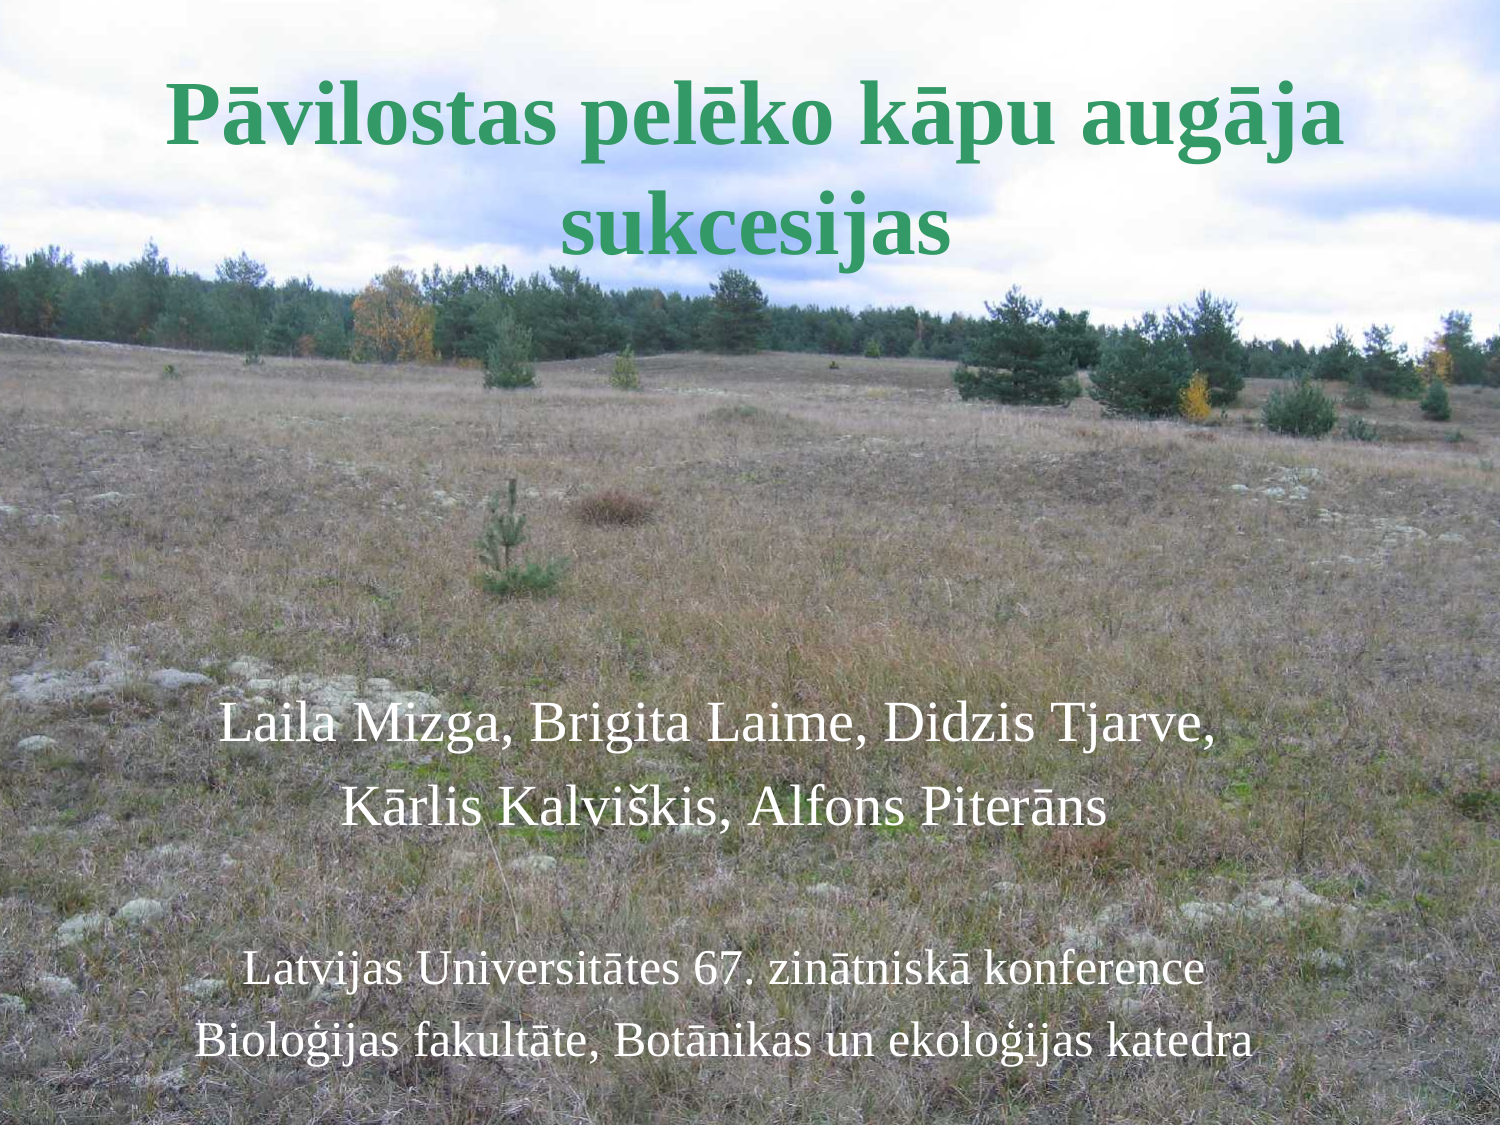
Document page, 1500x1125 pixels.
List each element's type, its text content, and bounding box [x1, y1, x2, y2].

picture [0, 0, 1500, 1125]
text_box Pāvilostas pelēko kāpu augāja sukcesijas [87, 12, 1426, 313]
text_box Laila Mizga, Brigita Laime, Didzis Tjarve, Kārlis Kalviškis, Alfons Piterāns Latvijas Universitātes 67. zinātniskā konference Bioloģijas fakultāte, Botānikas un ekoloģijas katedra [112, 674, 1338, 1013]
